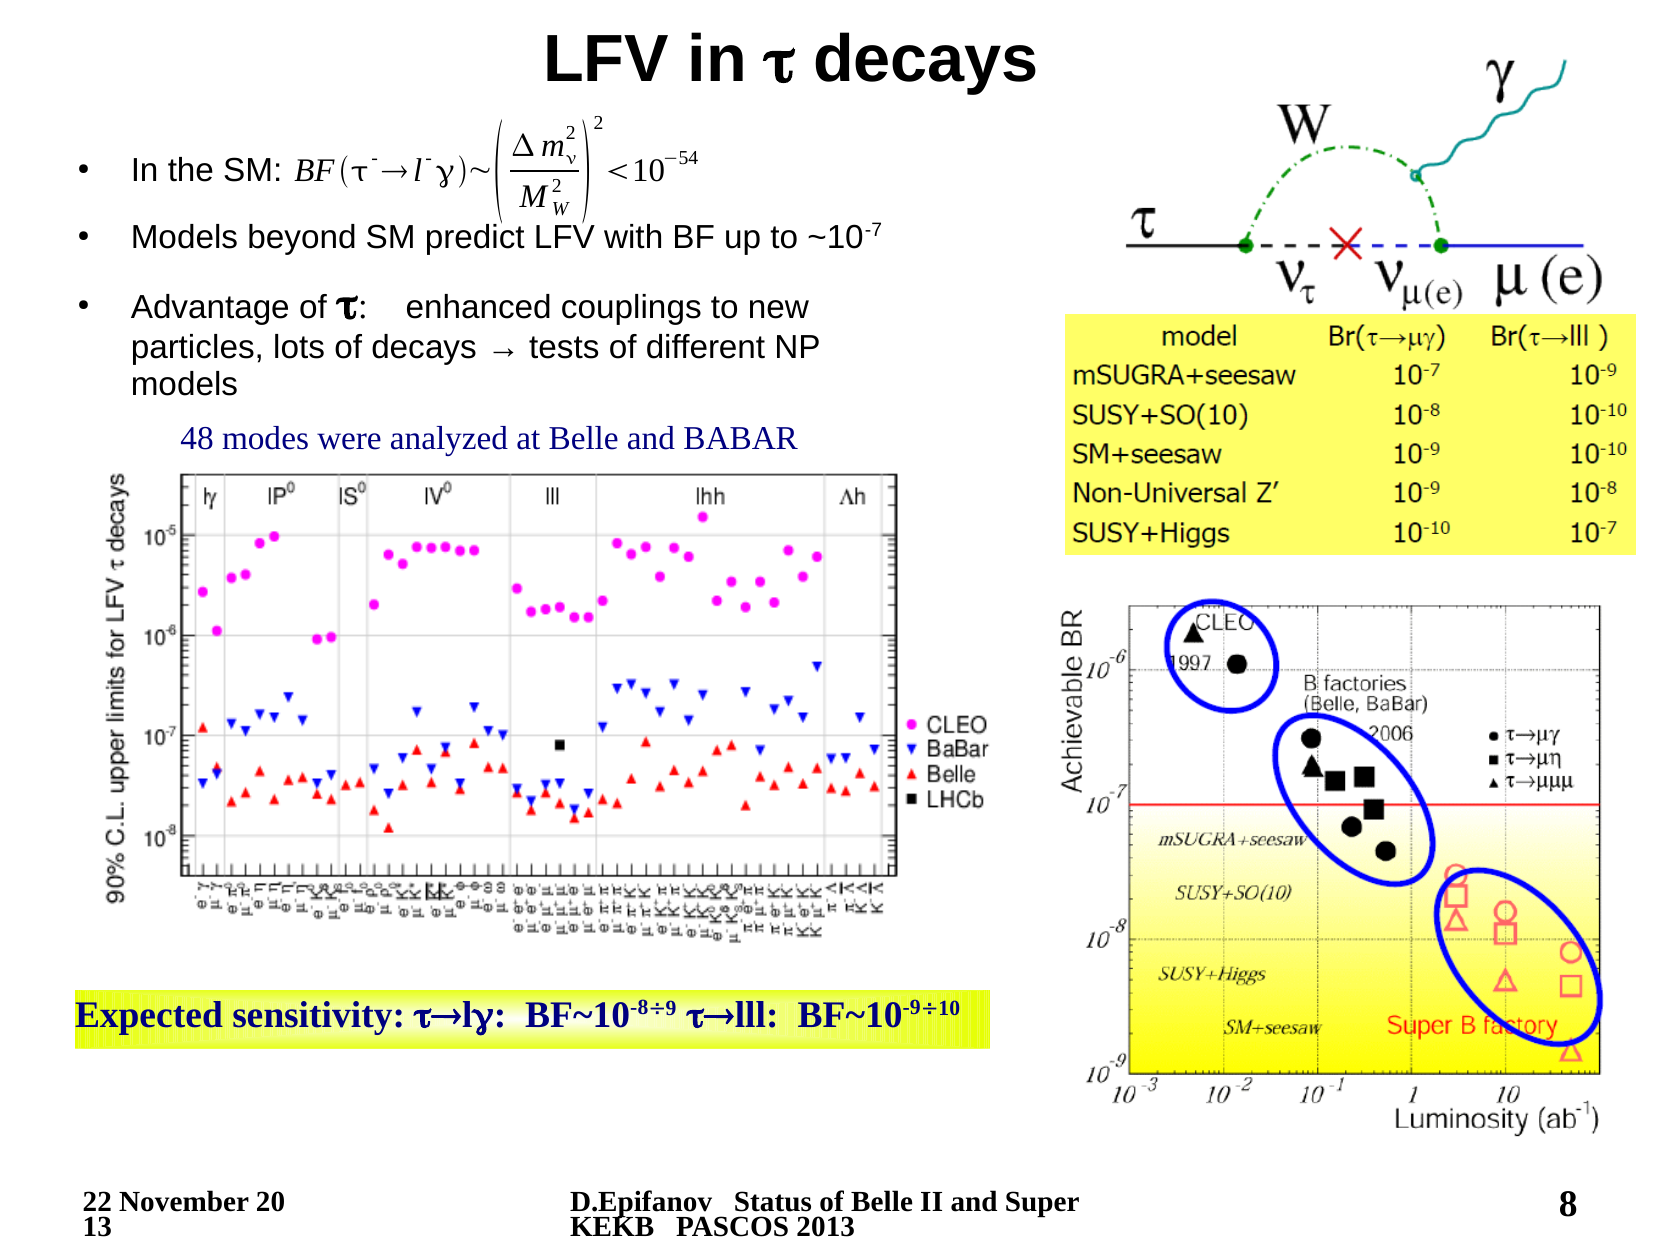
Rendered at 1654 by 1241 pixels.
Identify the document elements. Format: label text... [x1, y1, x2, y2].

title LFV in  decays [412, 17, 1171, 100]
picture [1050, 589, 1621, 1156]
text_box Expected sensitivity: l: BF~10-89 lll: BF~10-910 [75, 990, 991, 1049]
list In the SM: Models beyond SM predict LFV with BF up to ~10-7 Advantage of : enhanced couplings to new particles, lots of decays → tests of different NP models [60, 151, 901, 418]
picture [90, 464, 1006, 961]
chart [285, 113, 705, 226]
picture [1065, 56, 1636, 556]
text_box 48 modes were analyzed at Belle and BABAR [180, 420, 799, 458]
